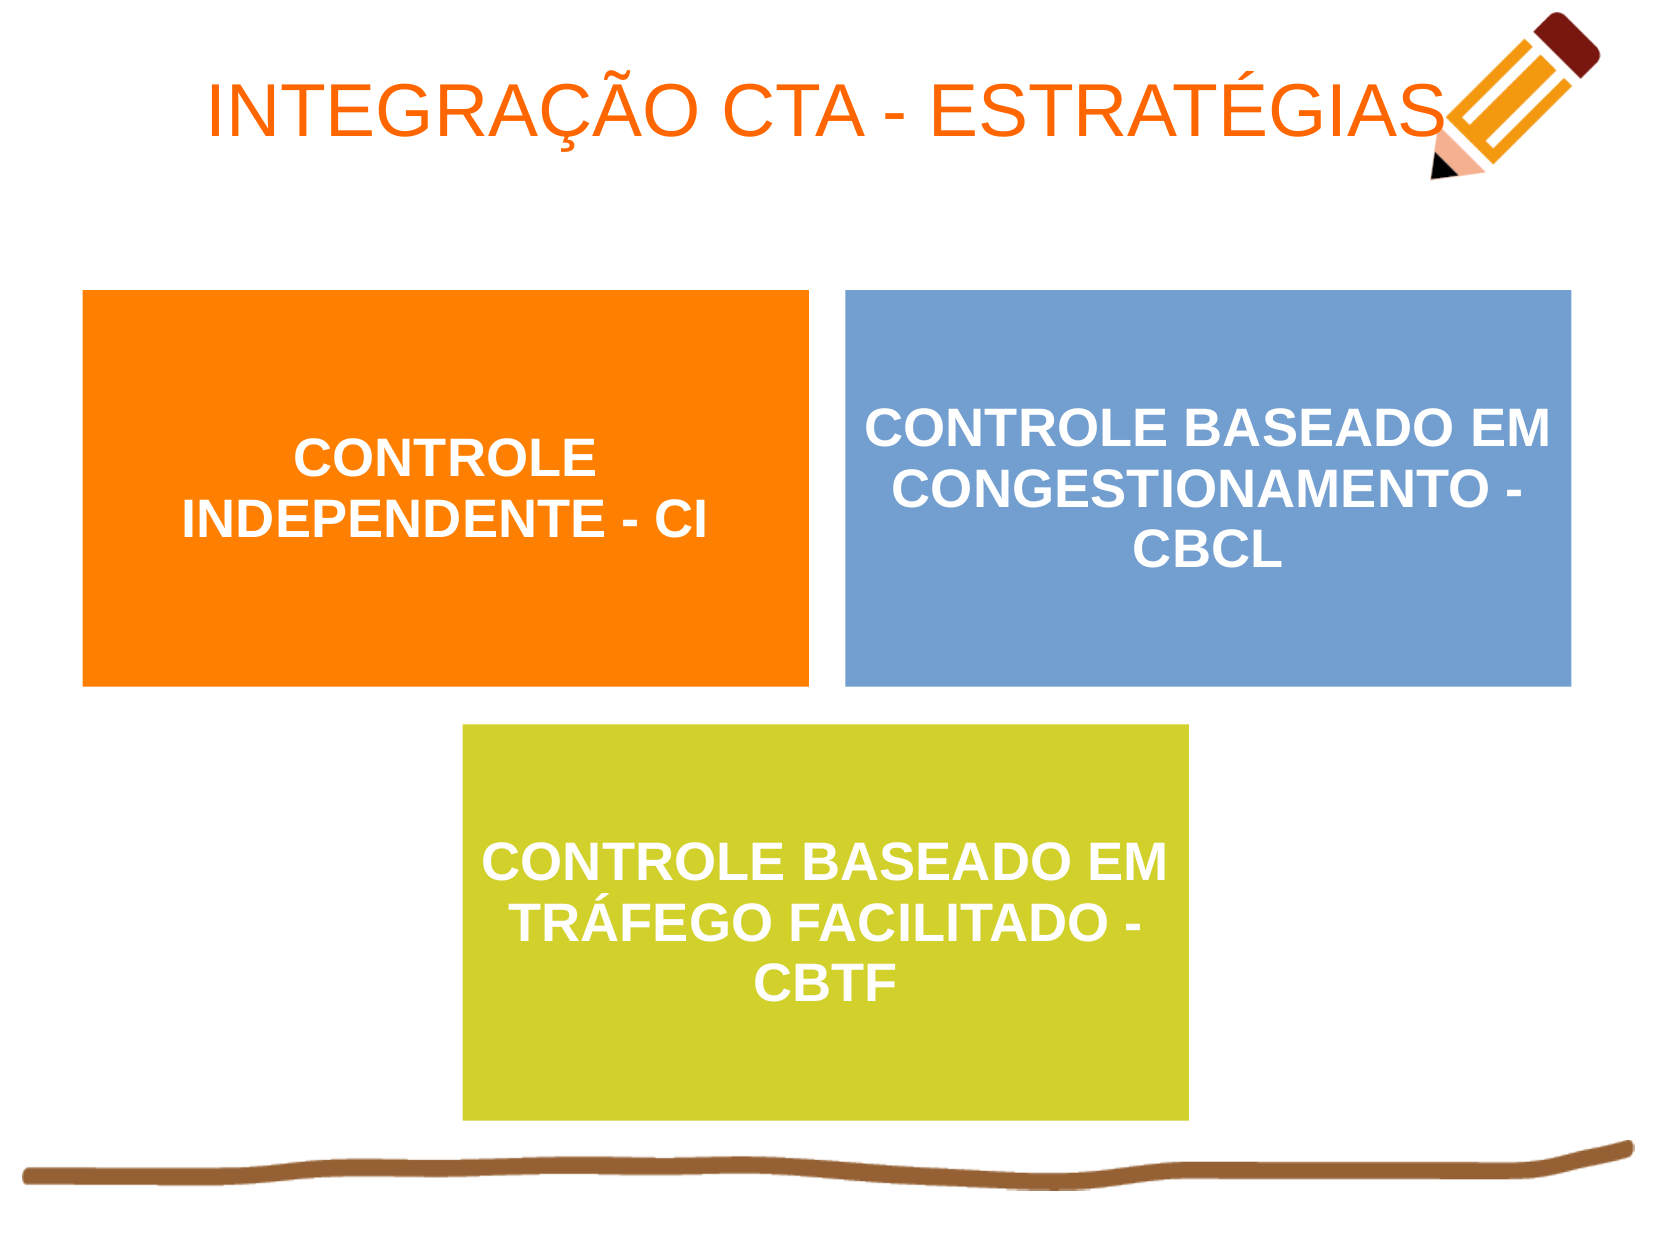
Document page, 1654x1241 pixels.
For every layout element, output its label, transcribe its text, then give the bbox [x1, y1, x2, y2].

list CONTROLE BASEADO EM CONGESTIONAMENTO - CBCL [845, 290, 1572, 687]
list CONTROLE INDEPENDENTE - CI [82, 290, 809, 687]
picture [1430, 12, 1601, 181]
title INTEGRAÇÃO CTA - ESTRATÉGIAS [82, 49, 1571, 172]
list CONTROLE BASEADO EM TRÁFEGO FACILITADO - CBTF [462, 724, 1189, 1121]
picture [22, 1140, 1635, 1191]
